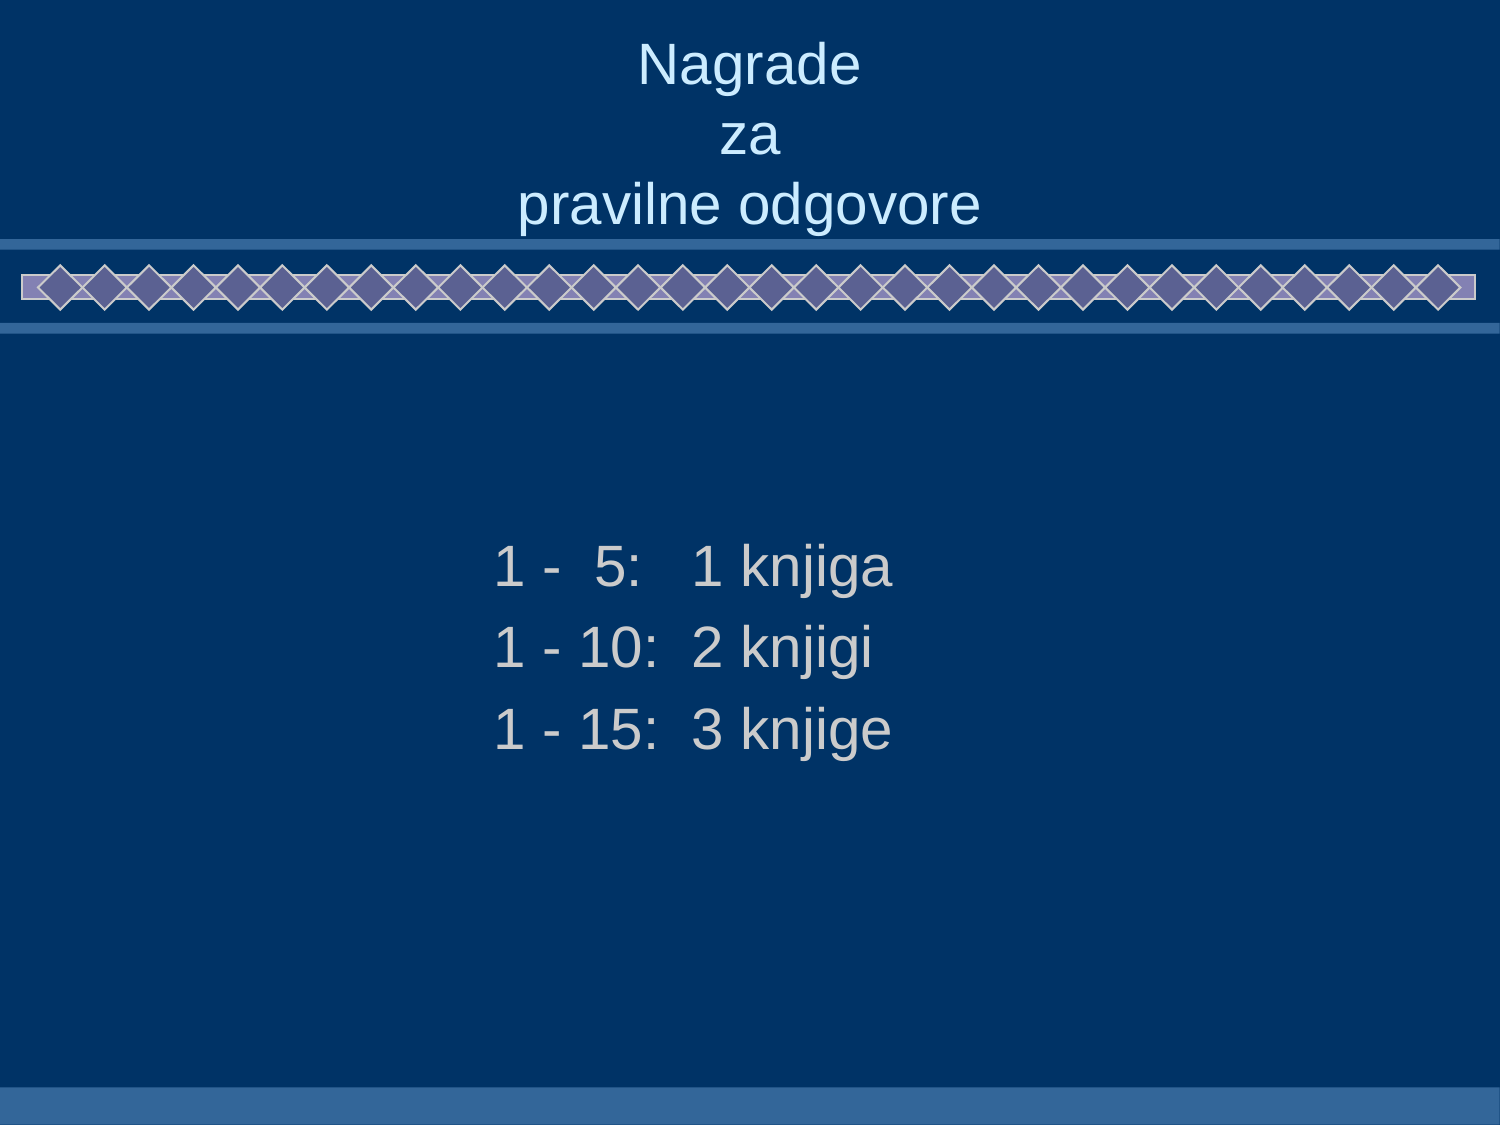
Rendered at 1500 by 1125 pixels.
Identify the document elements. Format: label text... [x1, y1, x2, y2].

list 1 - 5: 1 knjiga 1 - 10: 2 knjigi 1 - 15: 3 knjige [112, 350, 1388, 1050]
title Nagrade za pravilne odgovore [112, 37, 1388, 225]
